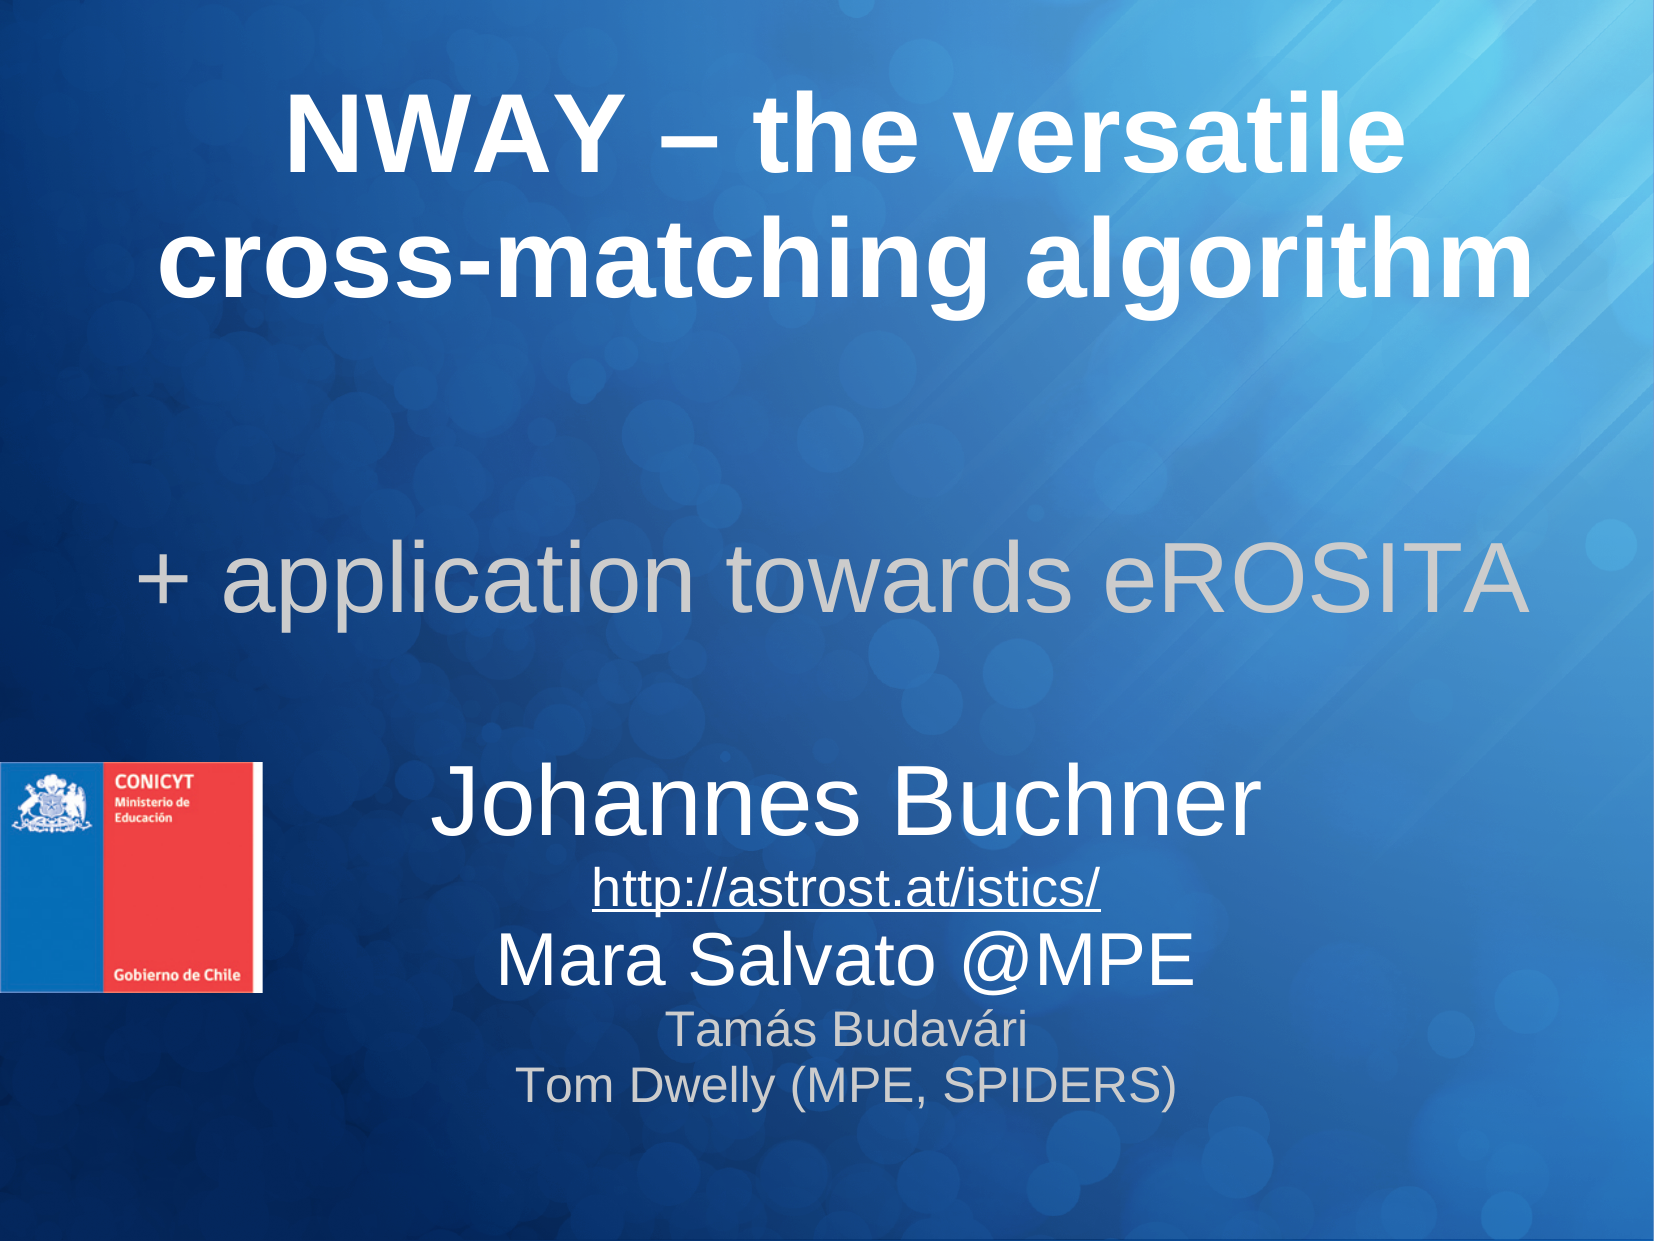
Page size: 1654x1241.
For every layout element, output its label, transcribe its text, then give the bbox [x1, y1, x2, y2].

picture [0, 0, 1654, 1241]
subtitle + application towards eROSITA Johannes Buchner http://astrost.at/istics/ Mara Salvato @MPE Tamás Budavári Tom Dwelly (MPE, SPIDERS) [118, 411, 1576, 1224]
title NWAY – the versatile cross-matching algorithm [118, 35, 1576, 358]
